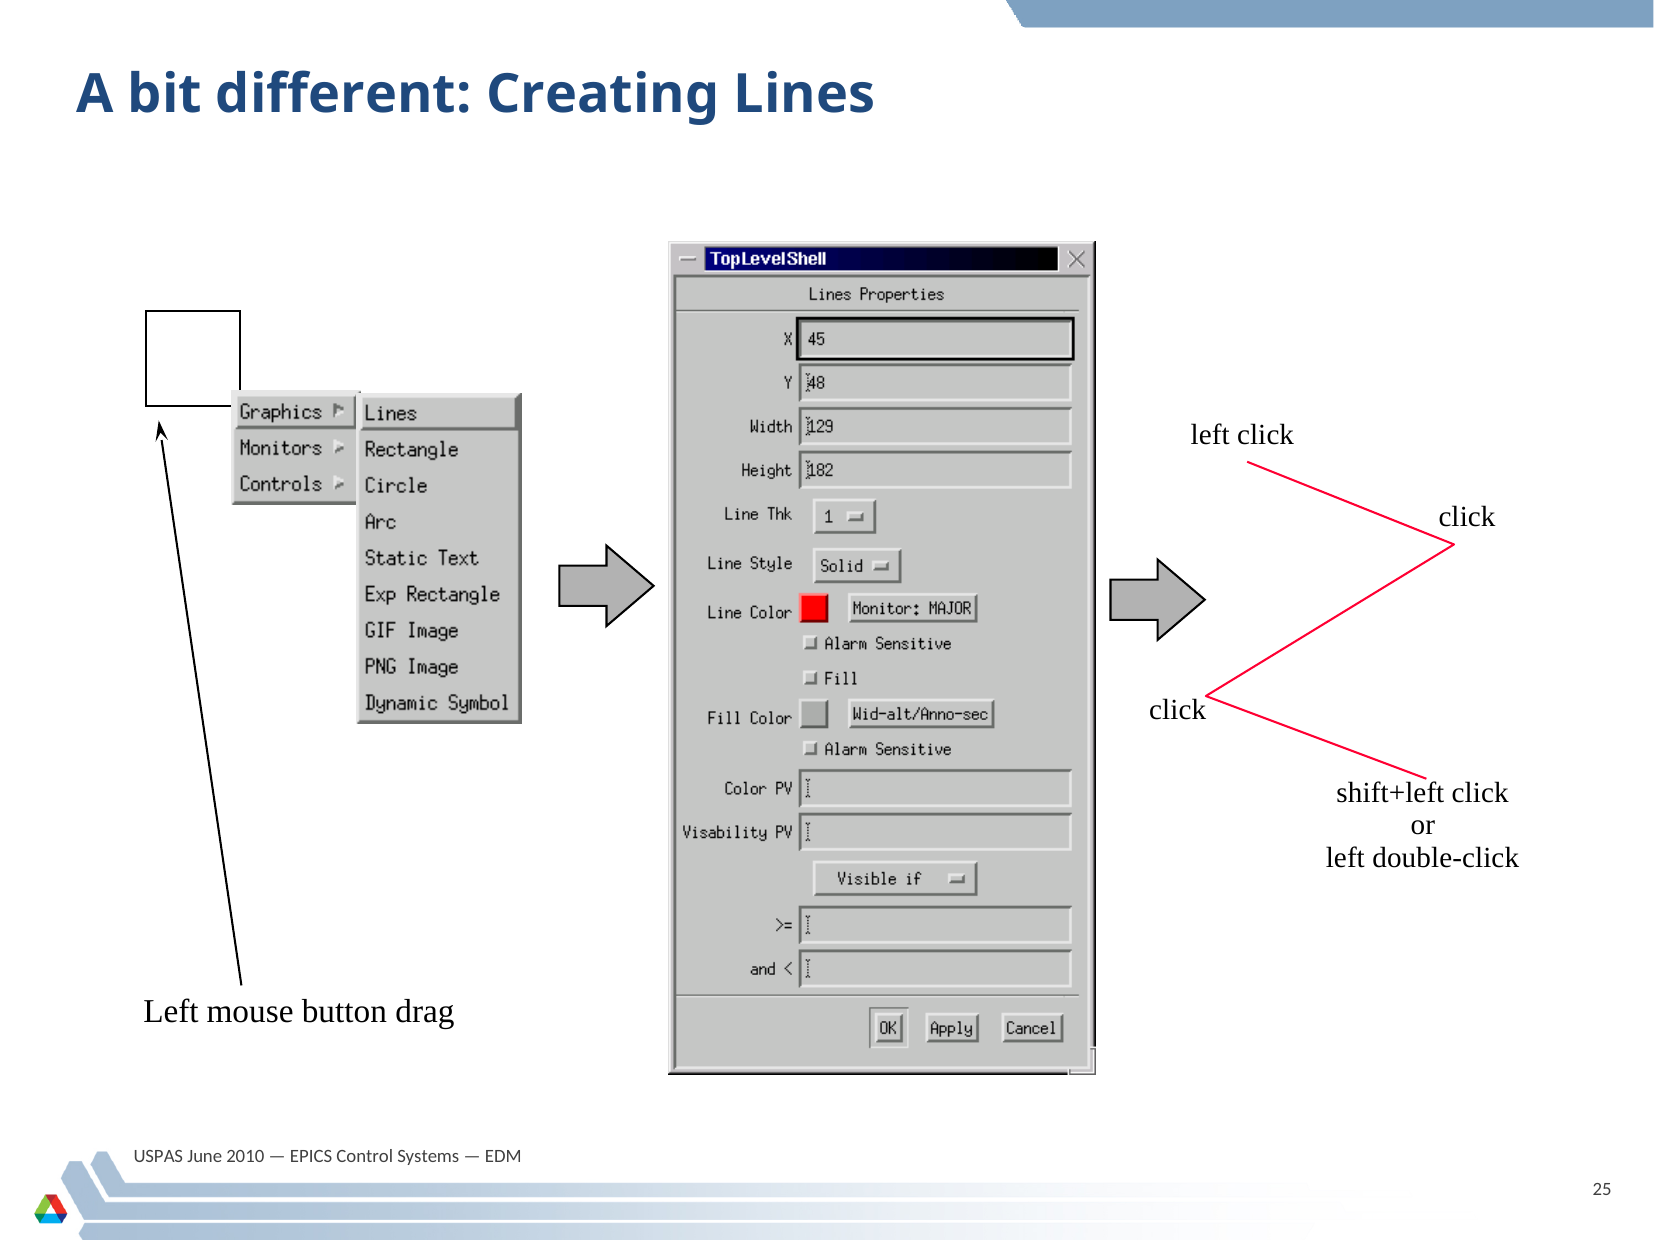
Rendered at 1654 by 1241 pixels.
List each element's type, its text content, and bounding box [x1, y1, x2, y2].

picture [668, 241, 1096, 1075]
text_box [1110, 559, 1205, 640]
text_box click [1134, 686, 1222, 734]
picture [0, 1143, 1654, 1240]
text_box left click [1175, 410, 1310, 459]
text_box click [1423, 493, 1512, 541]
text_box Left mouse button drag [128, 985, 471, 1038]
picture [0, 0, 1654, 29]
text_box click [1423, 534, 1440, 541]
title A bit different: Creating Lines [61, 39, 1500, 143]
text_box [559, 545, 654, 627]
picture [231, 390, 522, 724]
text_box shift+left click or left double-click [1310, 768, 1535, 881]
text_box click [1210, 688, 1222, 700]
